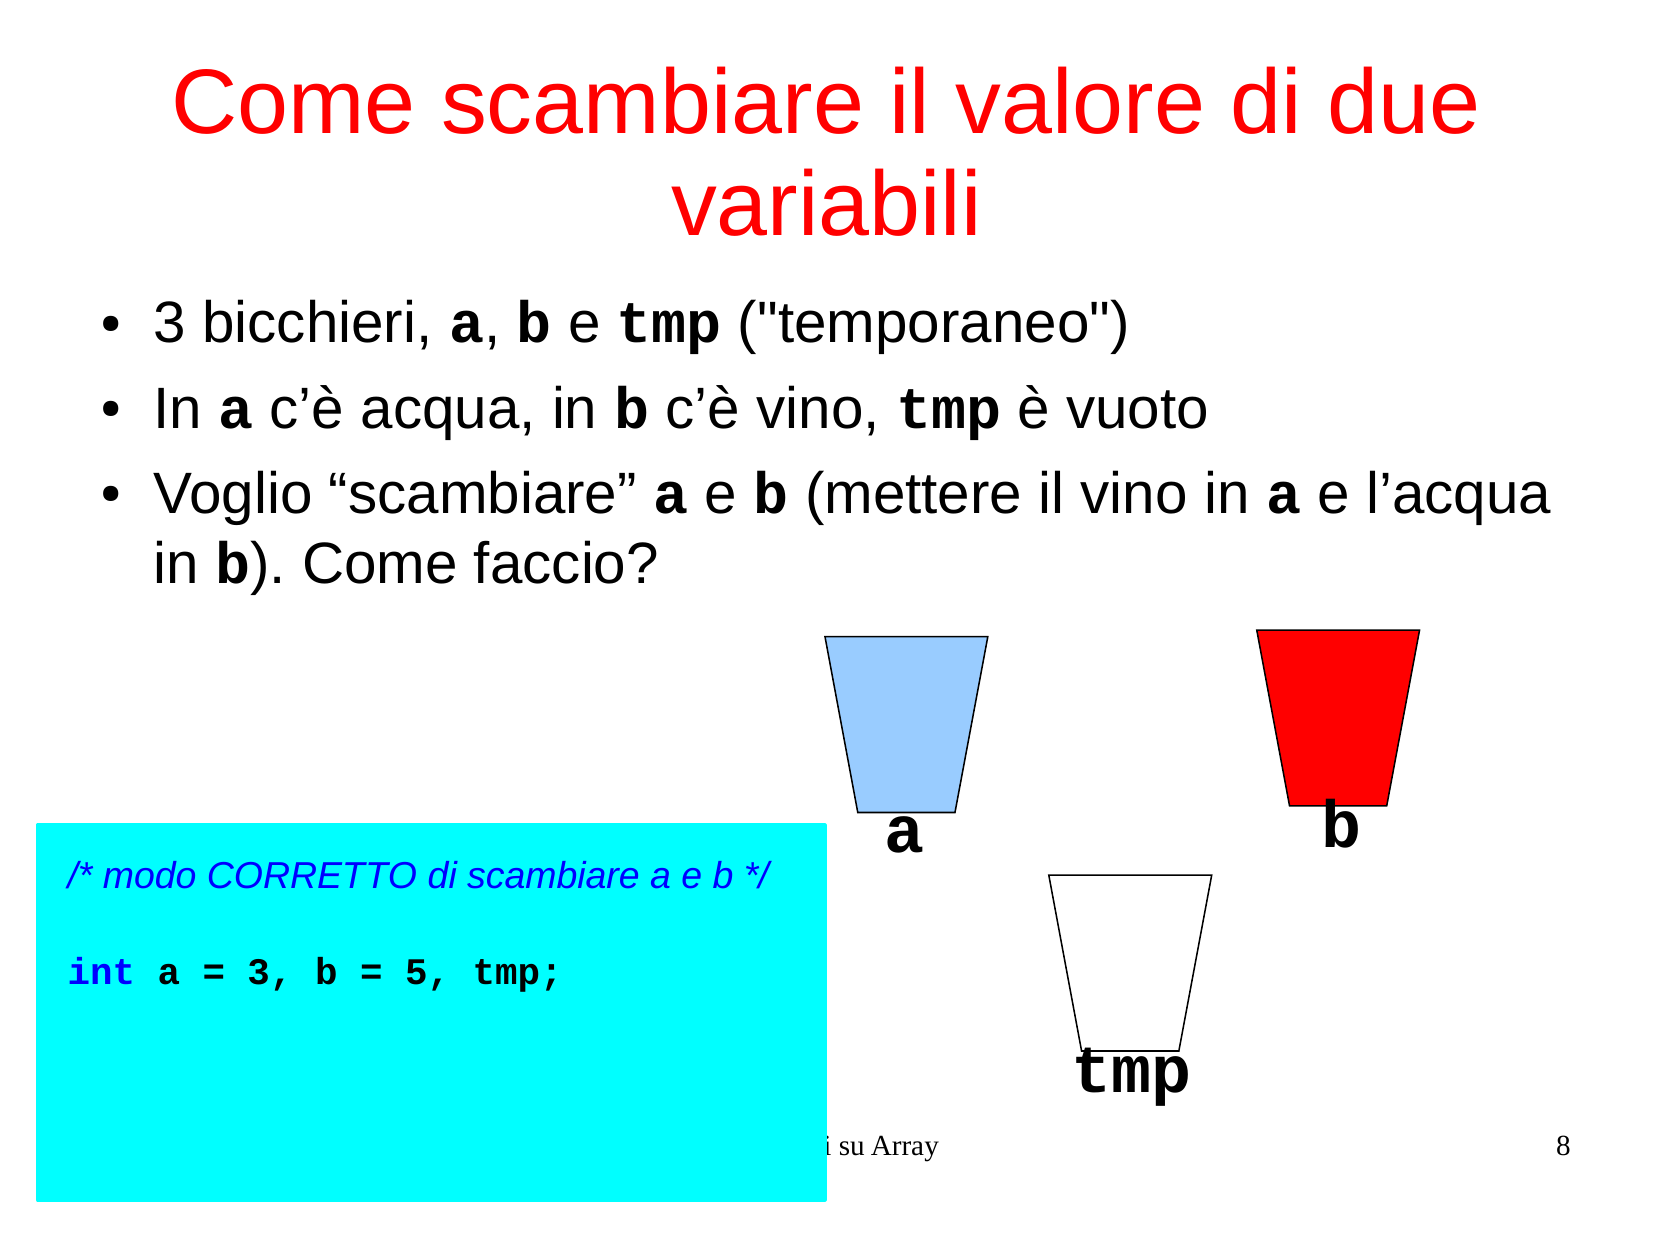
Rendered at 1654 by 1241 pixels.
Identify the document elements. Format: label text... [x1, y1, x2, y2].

text_box a [881, 813, 928, 871]
text_box [1256, 630, 1420, 806]
text_box [1048, 875, 1212, 1038]
text_box b [1318, 793, 1365, 866]
list 3 bicchieri, a, b e tmp ("temporaneo") In a c’è acqua, in b c’è vino, tmp è vuoto Voglio “scambiare” a e b (mettere il vino in a e l’acqua in b). Come faccio? [82, 290, 1571, 1109]
text_box [825, 636, 988, 813]
text_box tmp [1068, 1038, 1195, 1111]
text_box /* modo CORRETTO di scambiare a e b */ int a = 3, b = 5, tmp; [37, 825, 826, 1201]
title Come scambiare il valore di due variabili [82, 49, 1571, 257]
